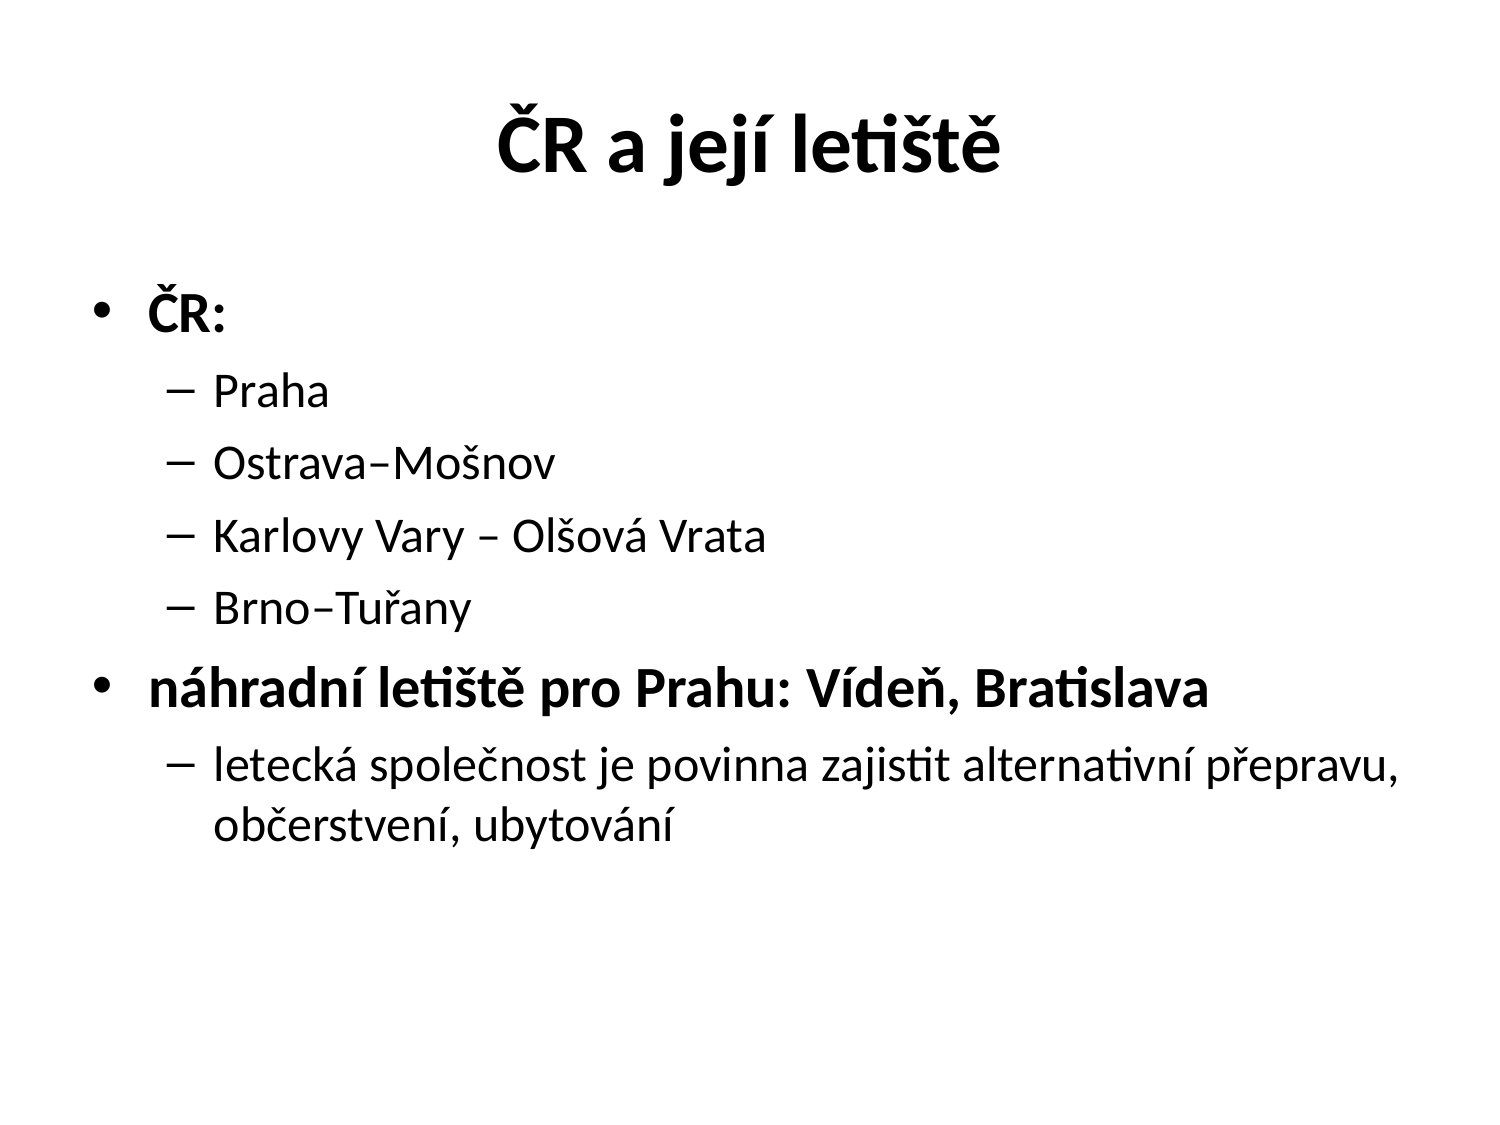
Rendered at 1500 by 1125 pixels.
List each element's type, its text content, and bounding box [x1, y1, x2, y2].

list ČR: Praha Ostrava–Mošnov Karlovy Vary – Olšová Vrata Brno–Tuřany náhradní letiště pro Prahu: Vídeň, Bratislava letecká společnost je povinna zajistit alternativní přepravu, občerstvení, ubytování [76, 267, 1427, 1010]
title ČR a její letiště [75, 45, 1426, 233]
